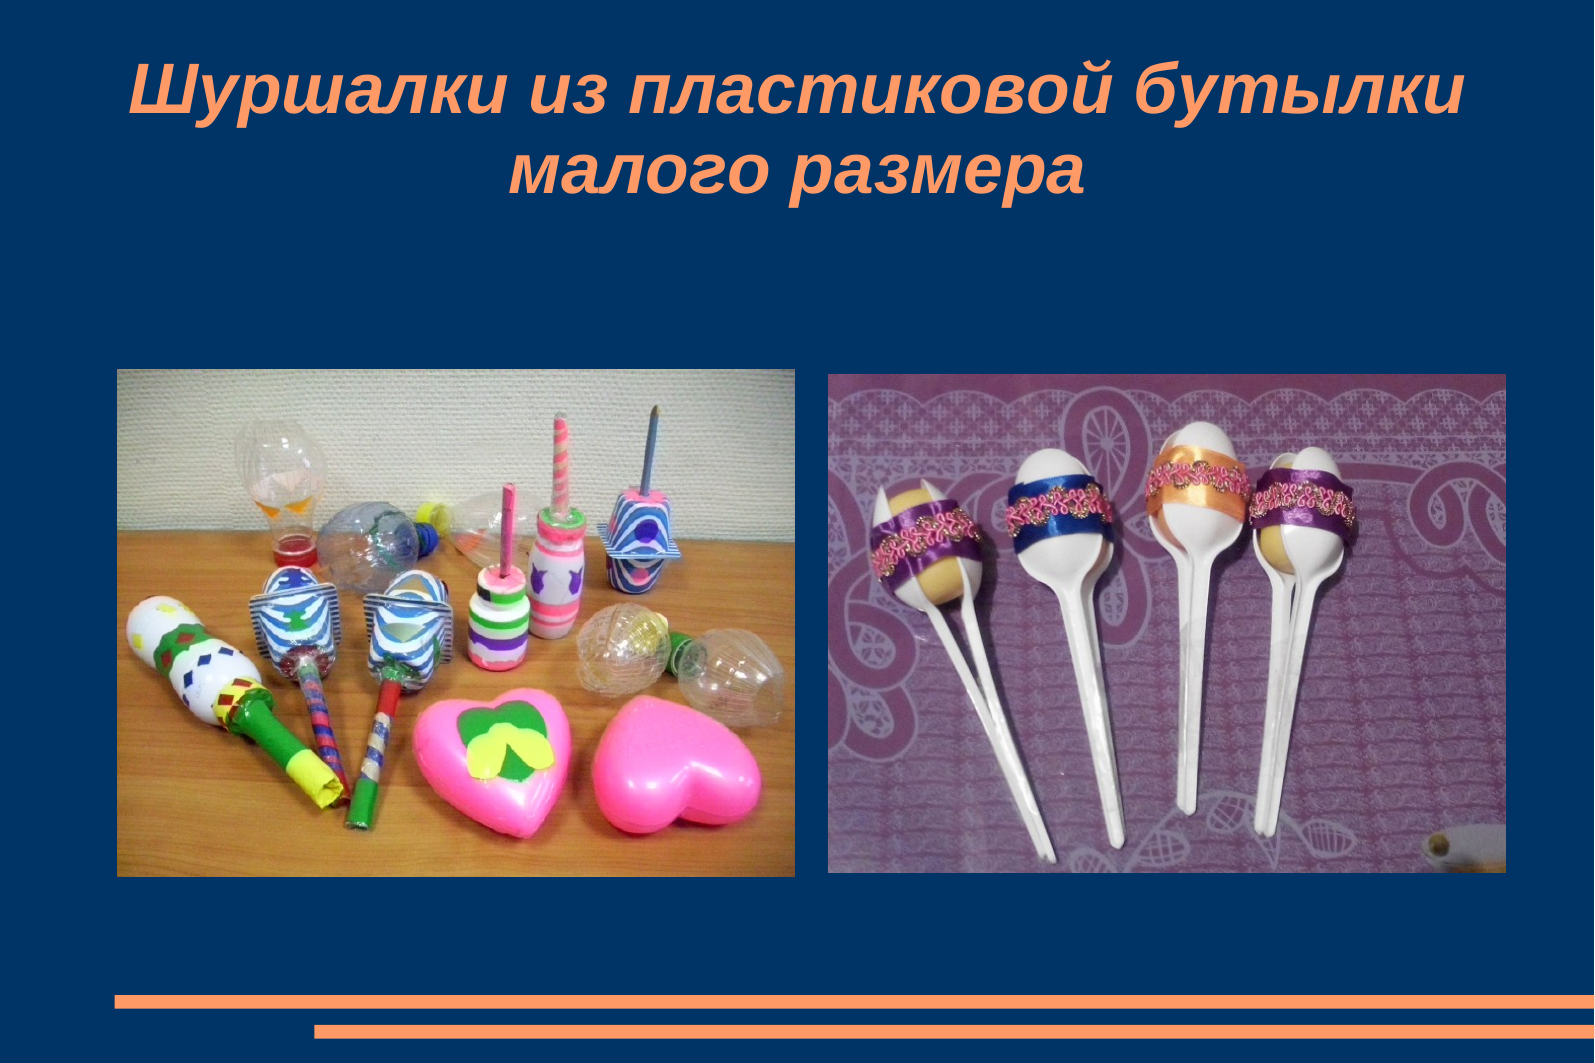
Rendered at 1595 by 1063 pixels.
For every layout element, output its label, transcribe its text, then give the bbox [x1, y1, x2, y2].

title Шуршалки из пластиковой бутылки малого размера [117, 39, 1479, 218]
picture [828, 374, 1506, 873]
picture [117, 369, 795, 878]
